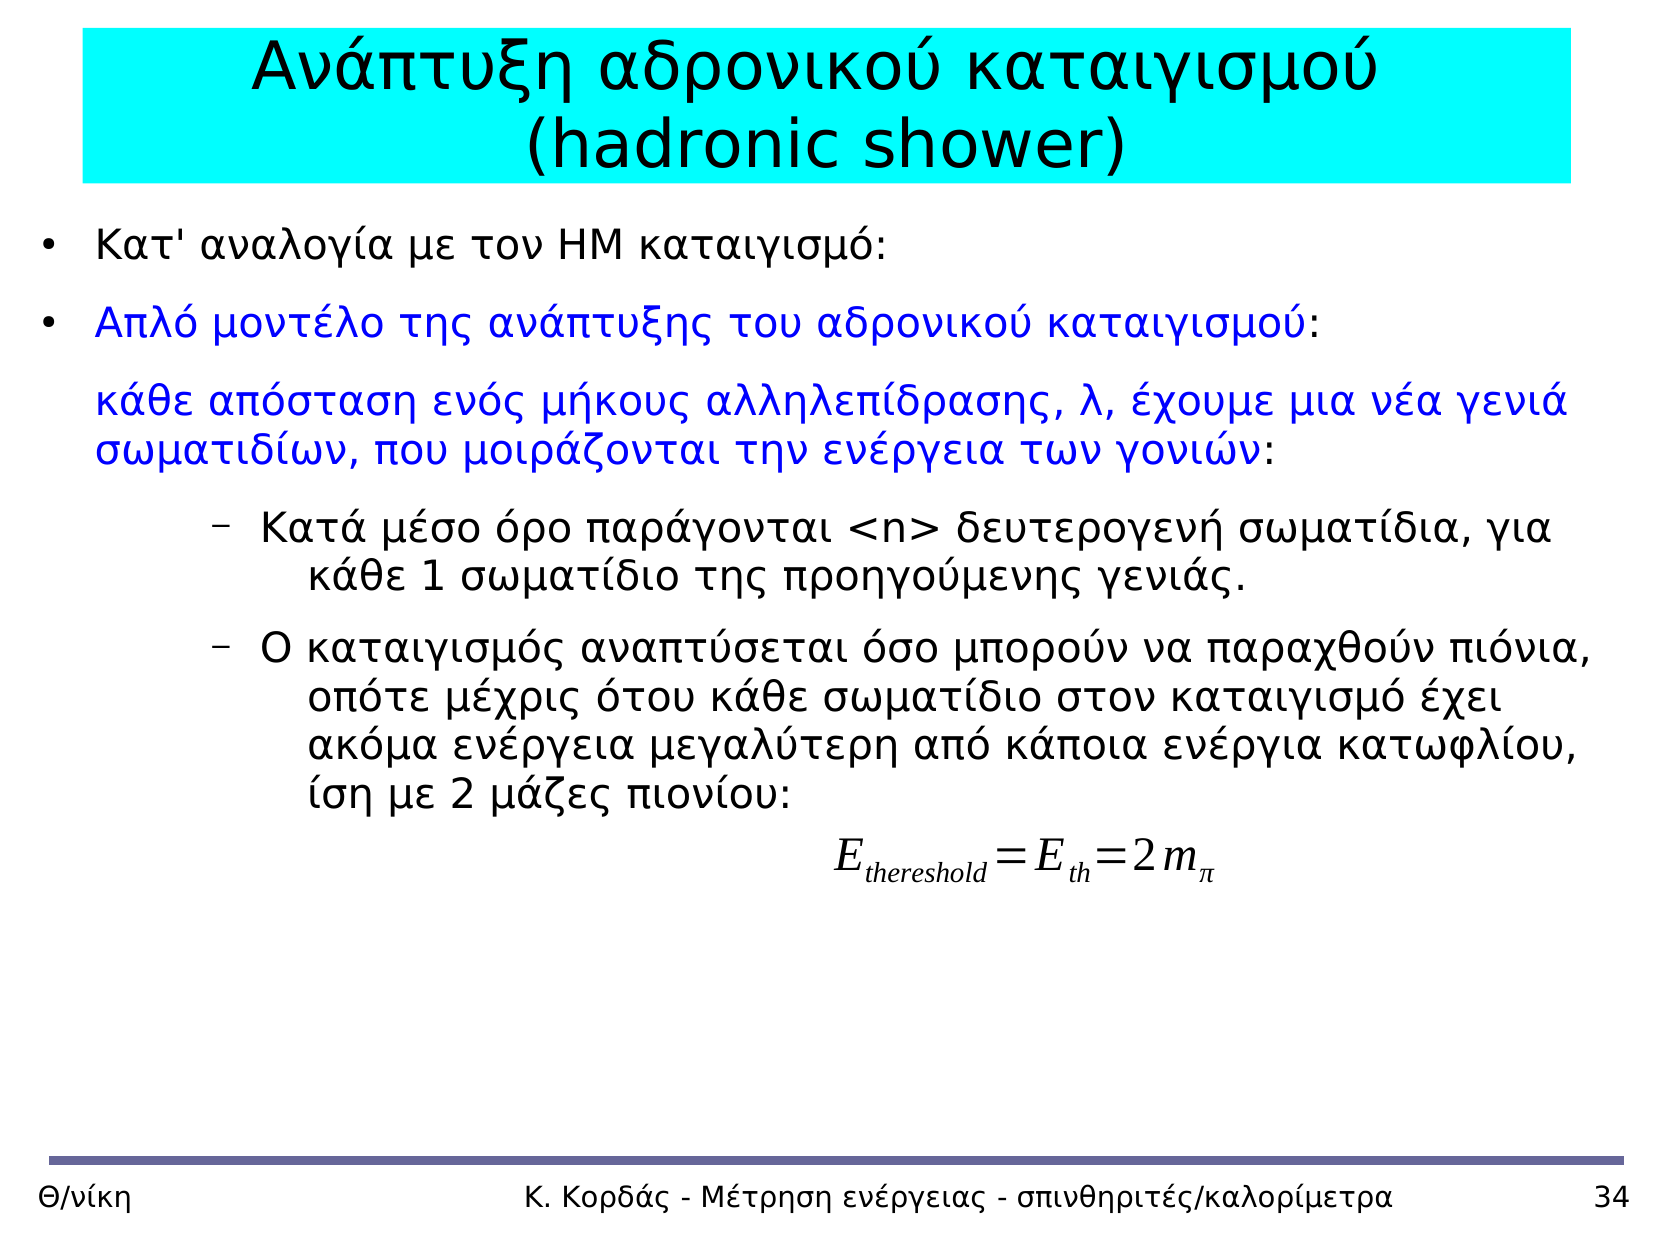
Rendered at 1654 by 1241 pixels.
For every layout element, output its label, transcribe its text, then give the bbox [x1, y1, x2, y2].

title Ανάπτυξη αδρονικού καταιγισμού (hadronic shower) [82, 27, 1571, 184]
list Κατ' αναλογία με τον ΗΜ καταιγισμό: Απλό μοντέλο της ανάπτυξης του αδρονικού καταιγισμού: κάθε απόσταση ενός μήκους αλληλεπίδρασης, λ, έχουμε μια νέα γενιά σωματιδίων, που μοιράζονται την ενέργεια των γονιών: Κατά μέσο όρο παράγονται <n> δευτερογενή σωματίδια, για κάθε 1 σωματίδιο της προηγούμενης γενιάς. Ο καταιγισμός αναπτύσεται όσο μπορούν να παραχθούν πιόνια, οπότε μέχρις ότου κάθε σωματίδιο στον καταιγισμό έχει ακόμα ενέργεια μεγαλύτερη από κάποια ενέργια κατωφλίου, ίση με 2 μάζες πιονίου: [23, 220, 1595, 1198]
chart [819, 828, 1229, 891]
